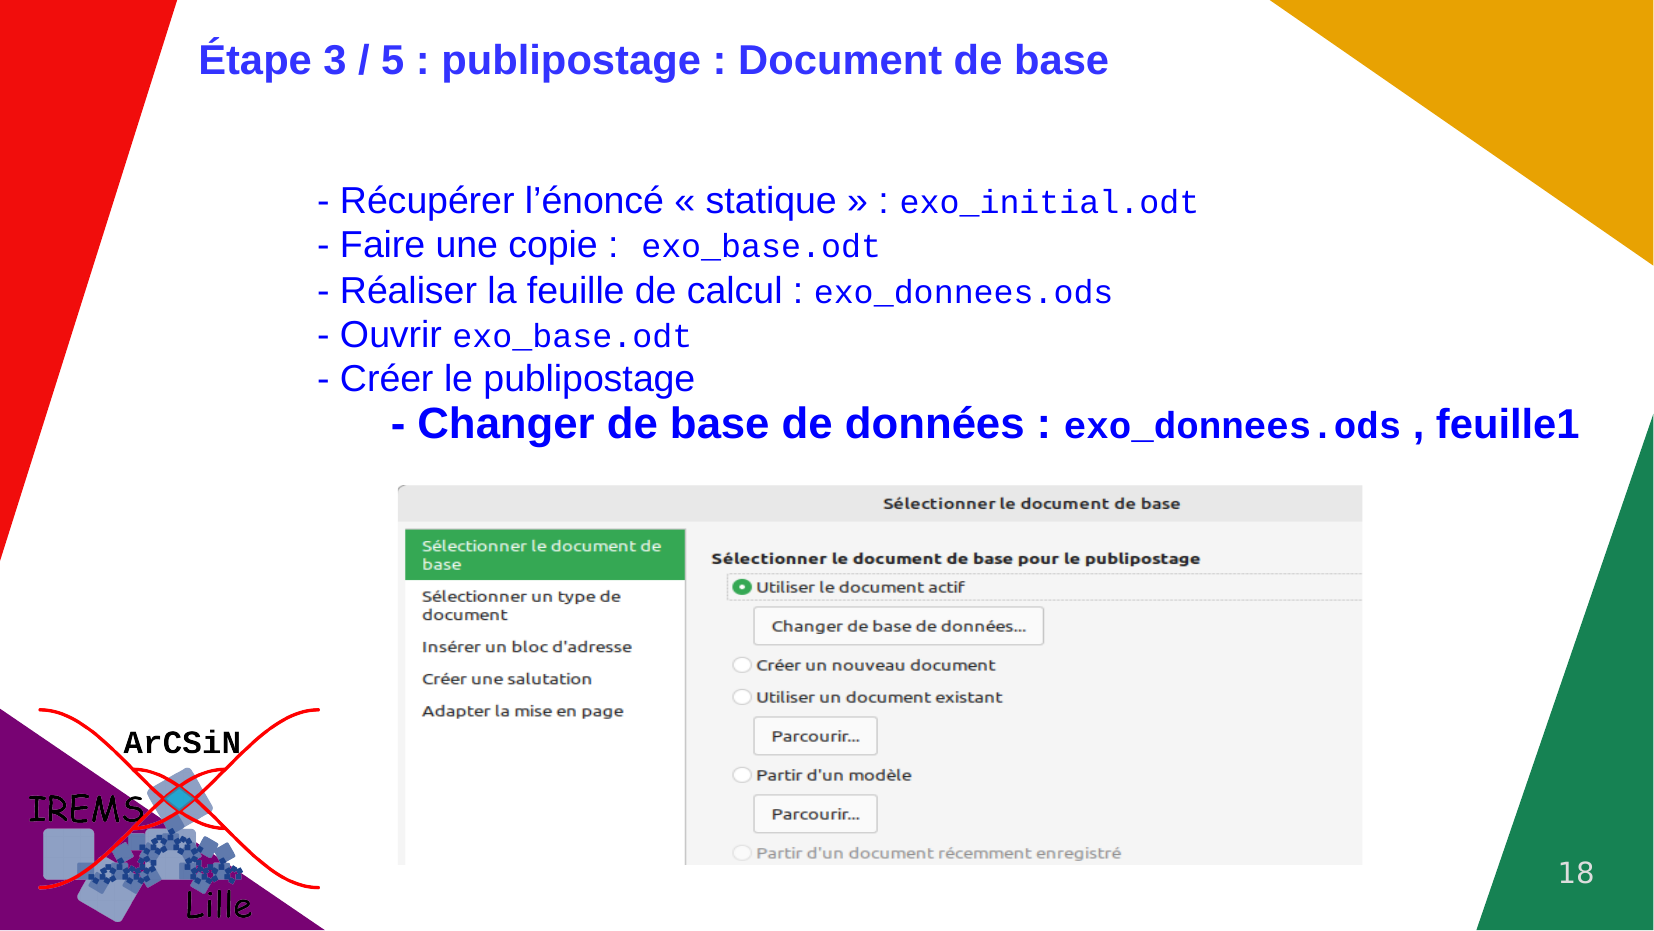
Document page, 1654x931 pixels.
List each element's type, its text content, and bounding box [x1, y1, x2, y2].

text_box Étape 3 / 5 : publipostage : Document de base [183, 29, 1304, 94]
picture [397, 485, 1363, 865]
picture [29, 708, 320, 922]
text_box - Récupérer l’énoncé « statique » : exo_initial.odt - Faire une copie : exo_base.odt - Réaliser la feuille de calcul : exo_donnees.ods - Ouvrir exo_base.odt - Créer le publipostage - Changer de base de données : exo_donnees.ods , feuille1 [317, 179, 1607, 497]
